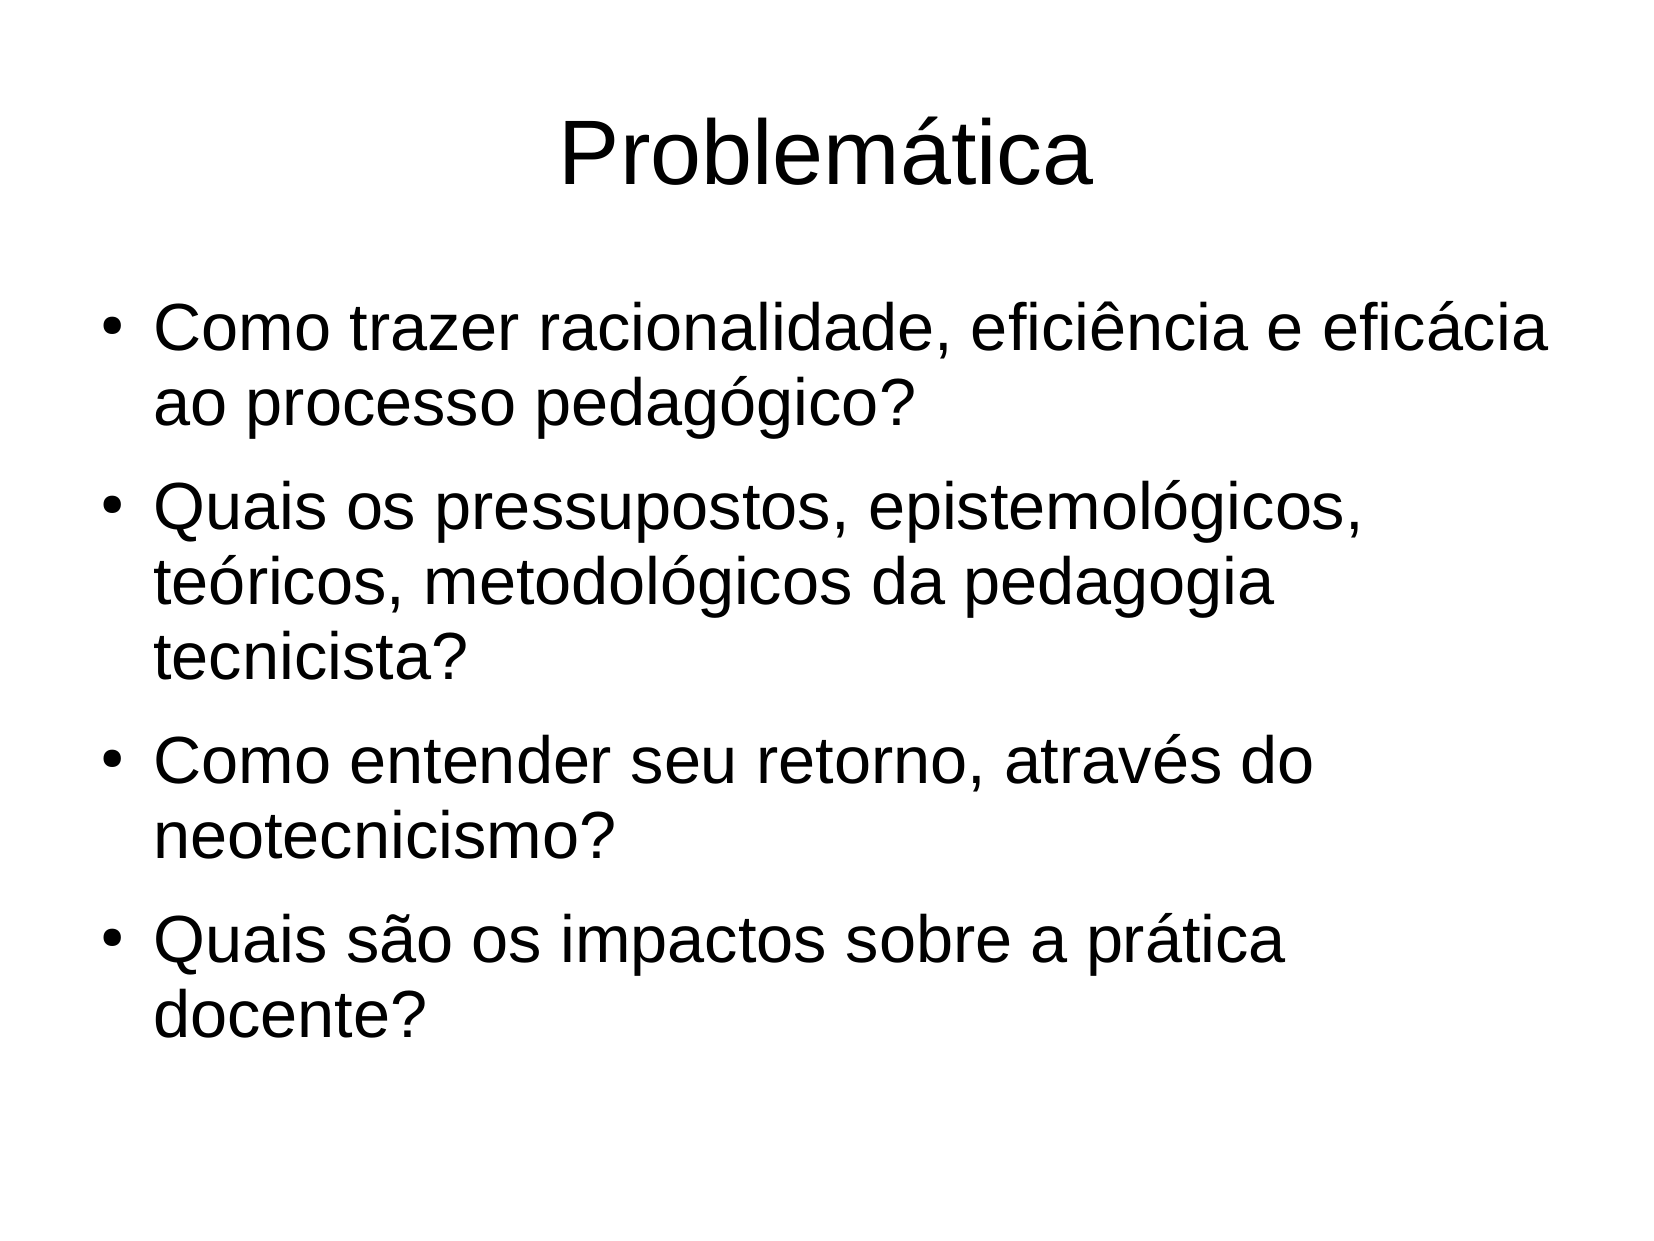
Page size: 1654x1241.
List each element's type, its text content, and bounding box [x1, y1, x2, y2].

list Como trazer racionalidade, eficiência e eficácia ao processo pedagógico? Quais os pressupostos, epistemológicos, teóricos, metodológicos da pedagogia tecnicista? Como entender seu retorno, através do neotecnicismo? Quais são os impactos sobre a prática docente? [82, 290, 1571, 1109]
title Problemática [82, 49, 1571, 257]
